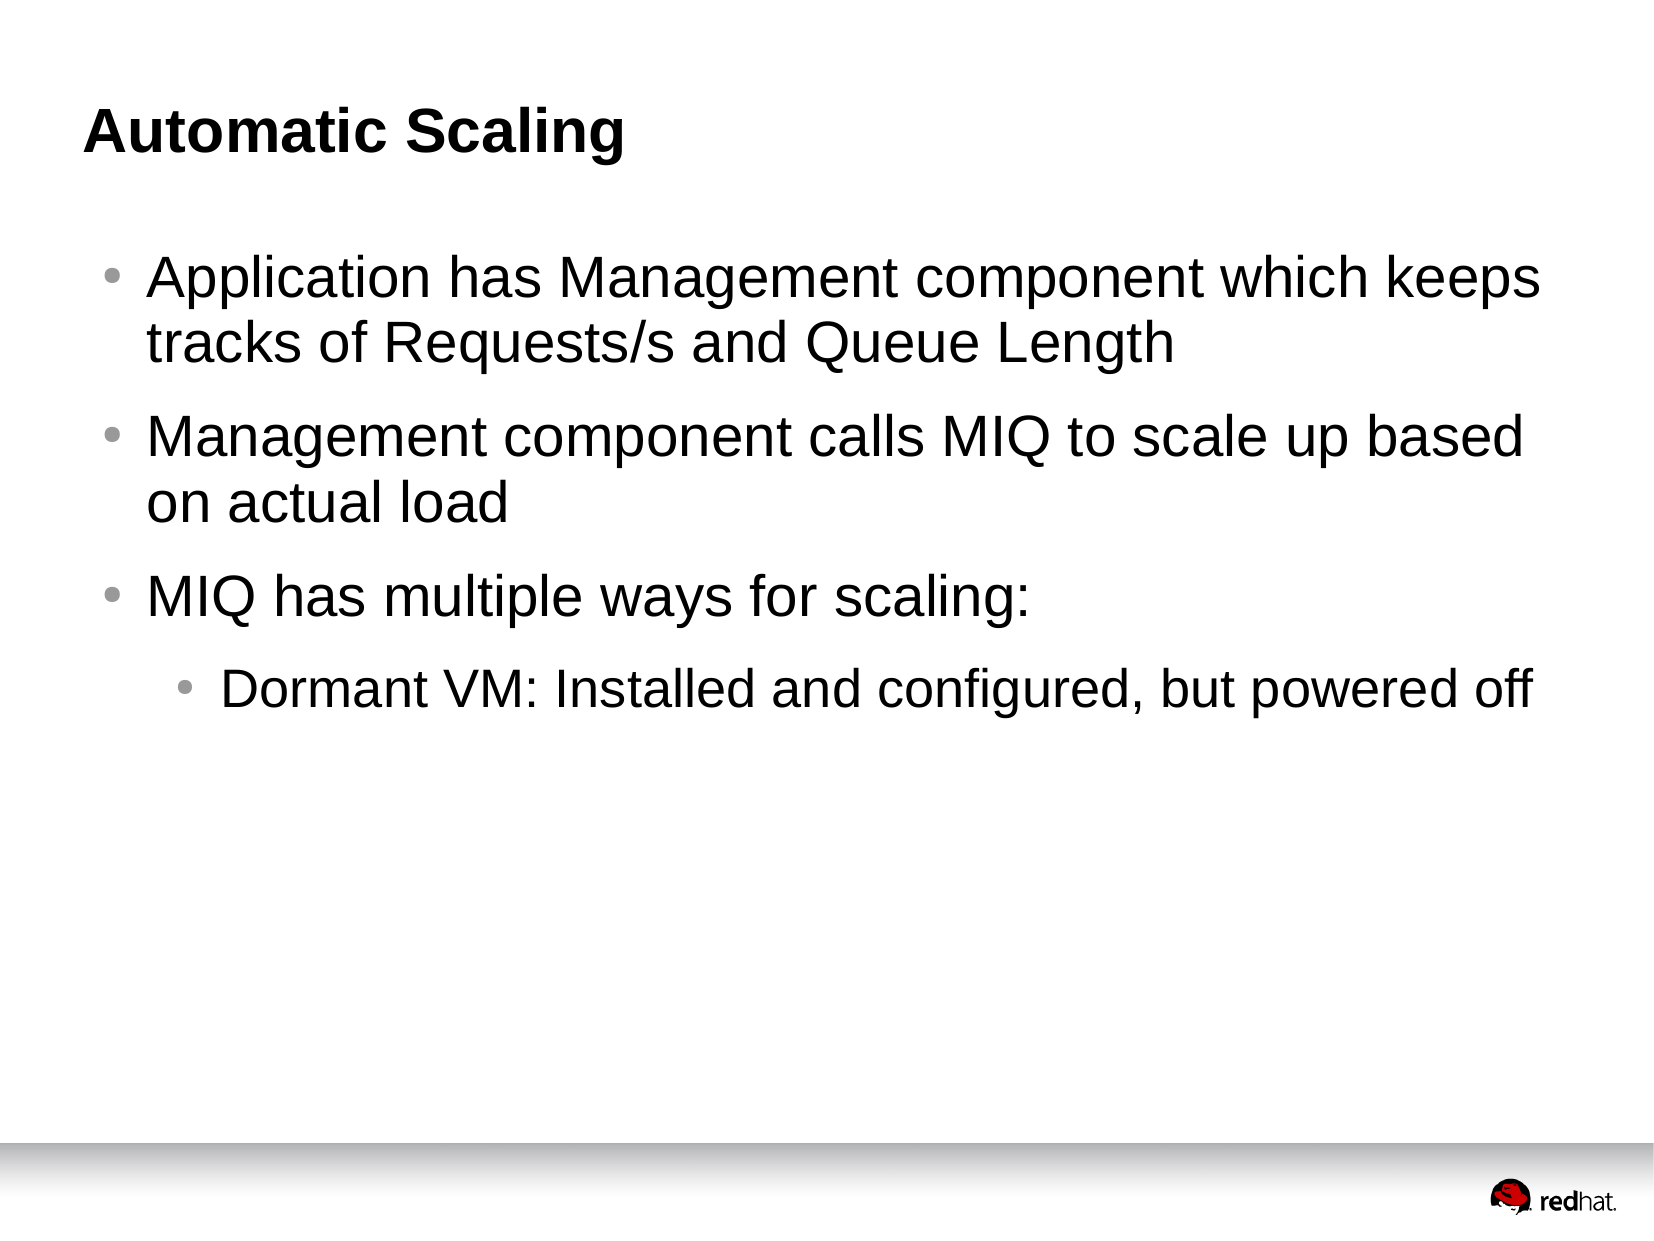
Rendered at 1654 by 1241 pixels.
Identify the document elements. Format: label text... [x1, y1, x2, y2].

title Automatic Scaling [82, 37, 1571, 225]
list Application has Management component which keeps tracks of Requests/s and Queue Length Management component calls MIQ to scale up based on actual load MIQ has multiple ways for scaling: Dormant VM: Installed and configured, but powered off [86, 244, 1576, 1039]
picture [0, 1143, 1654, 1241]
